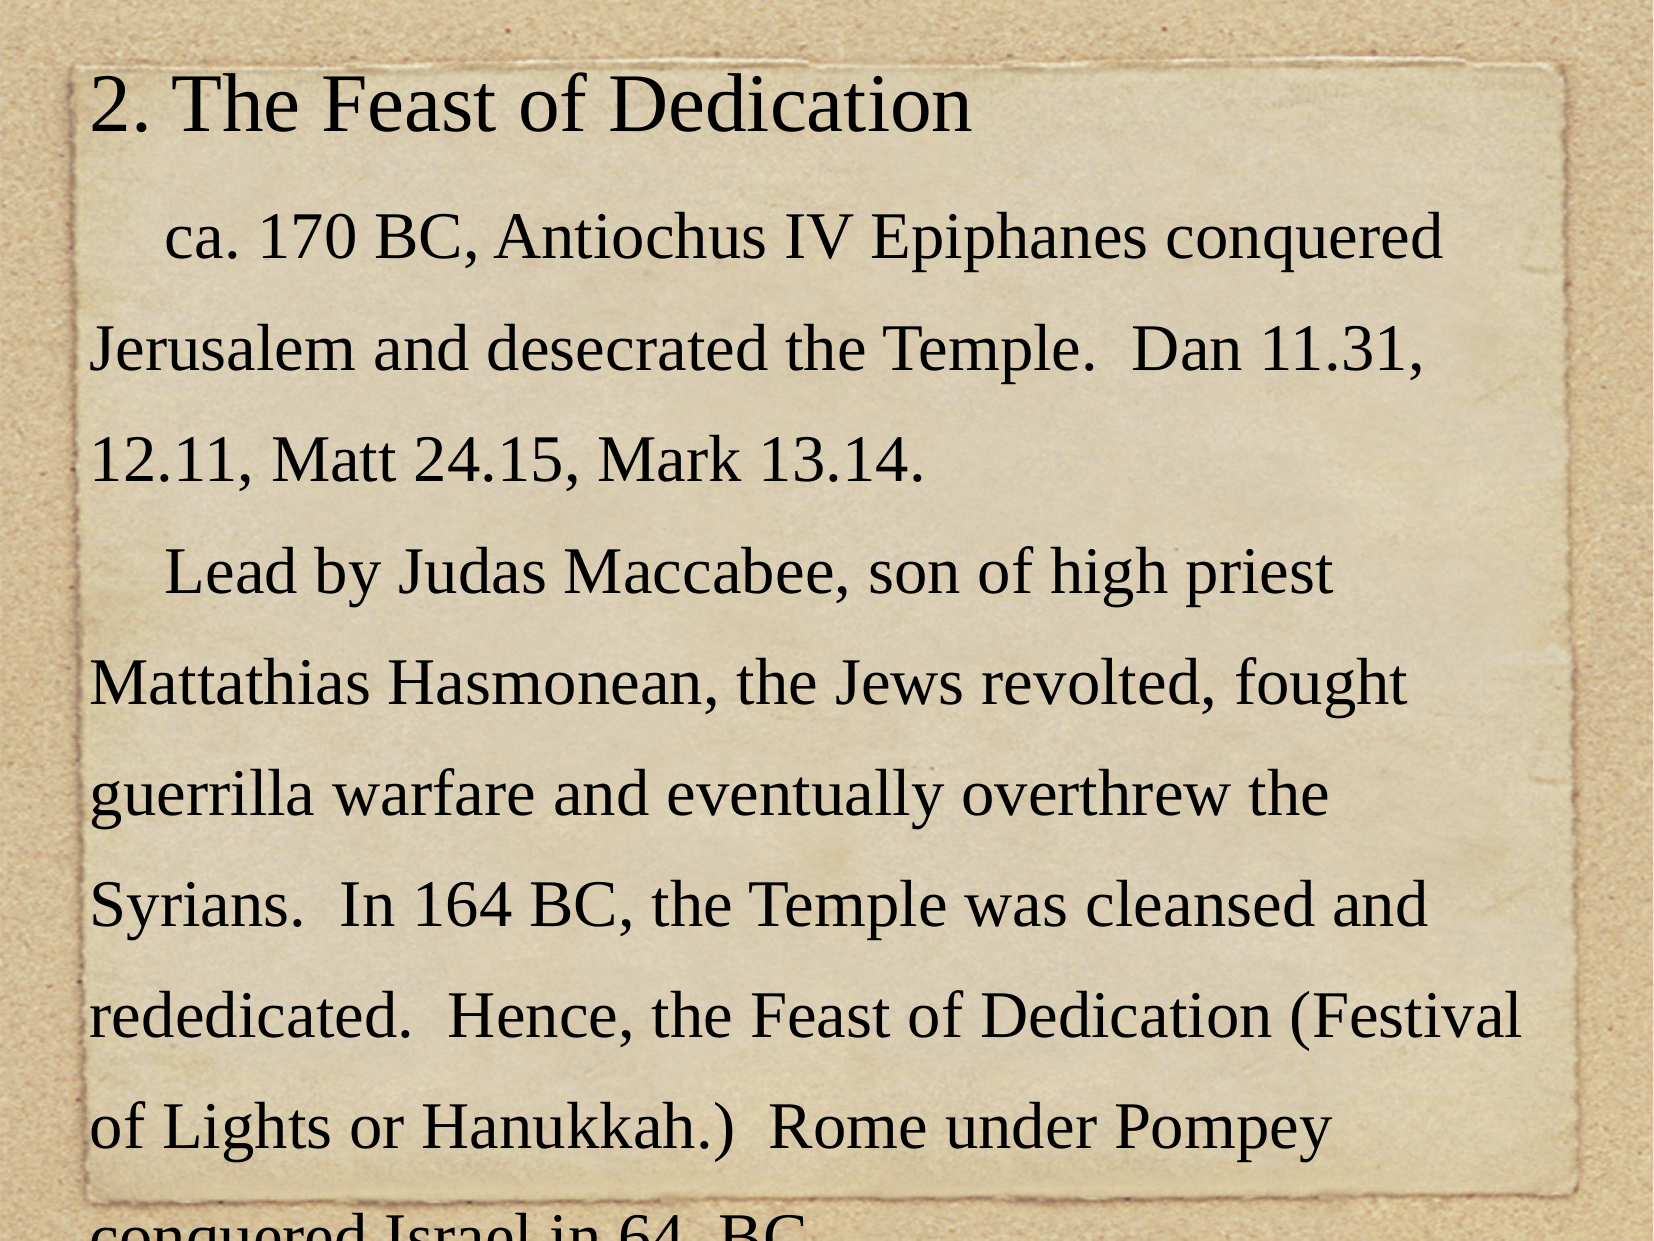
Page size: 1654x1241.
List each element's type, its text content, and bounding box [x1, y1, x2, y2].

picture [526, 1237, 556, 1241]
picture [647, 1237, 658, 1241]
picture [398, 1237, 411, 1241]
picture [127, 1237, 144, 1241]
picture [579, 1237, 591, 1241]
picture [98, 1237, 122, 1241]
picture [0, 0, 1654, 1241]
picture [313, 1237, 326, 1241]
picture [659, 1237, 672, 1241]
picture [363, 1237, 392, 1241]
picture [494, 1237, 507, 1241]
picture [753, 1237, 766, 1241]
picture [444, 1237, 474, 1241]
picture [194, 1237, 209, 1241]
picture [677, 1237, 726, 1241]
picture [561, 1237, 573, 1241]
picture [229, 1237, 242, 1241]
picture [342, 1237, 357, 1241]
picture [262, 1237, 275, 1241]
text_box 2. The Feast of Dedication ca. 170 BC, Antiochus IV Epiphanes conquered Jerusalem and desecrated the Temple. Dan 11.31, 12.11, Matt 24.15, Mark 13.14. Lead by Judas Maccabee, son of high priest Mattathias Hasmonean, the Jews revolted, fought guerrilla warfare and eventually overthrew the Syrians. In 164 BC, the Temple was cleansed and rededicated. Hence, the Feast of Dedication (Festival of Lights or Hanukkah.) Rome under Pompey conquered Israel in 64 BC. [75, 4, 1576, 1237]
picture [597, 1237, 621, 1241]
picture [163, 1237, 175, 1241]
picture [293, 1237, 307, 1241]
picture [415, 1237, 438, 1241]
picture [627, 1237, 643, 1241]
